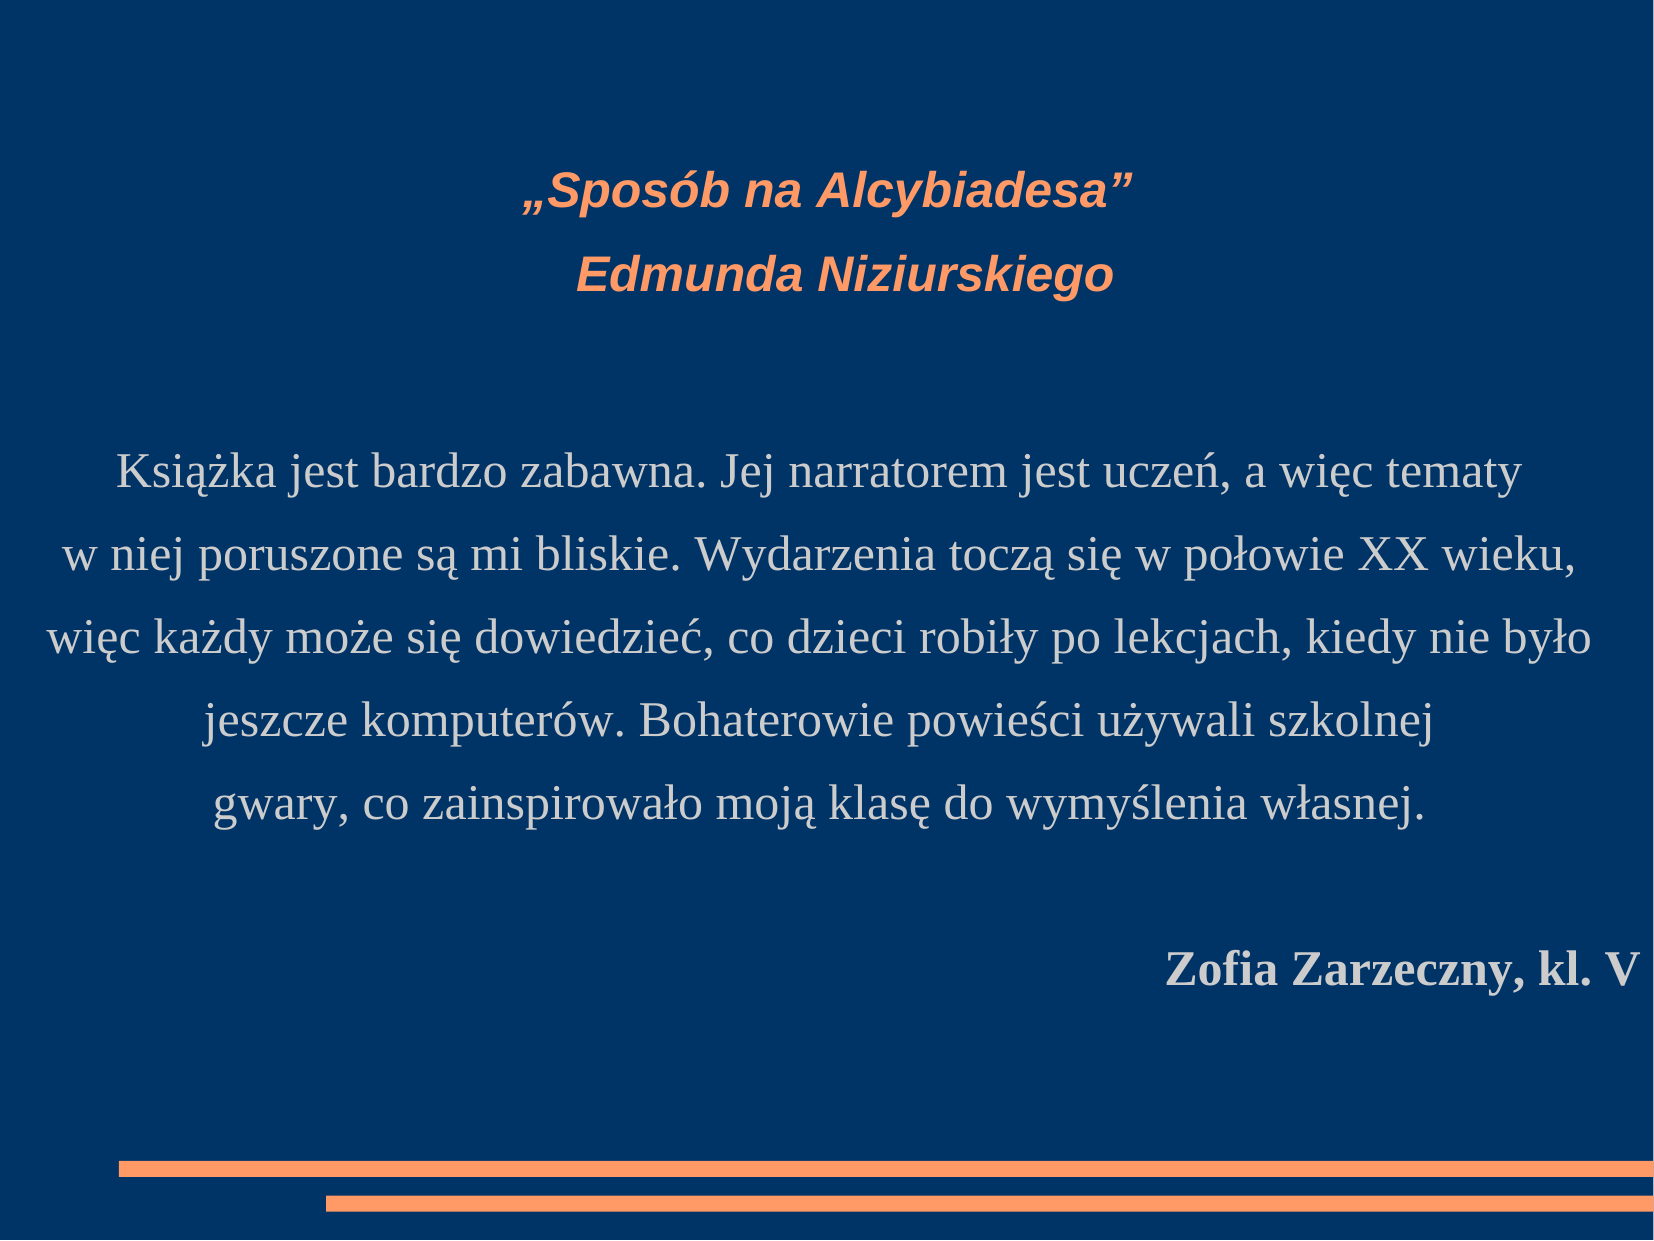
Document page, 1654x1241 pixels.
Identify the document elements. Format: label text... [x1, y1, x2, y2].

subtitle Książka jest bardzo zabawna. Jej narratorem jest uczeń, a więc tematy w niej poruszone są mi bliskie. Wydarzenia toczą się w połowie XX wieku, więc każdy może się dowiedzieć, co dzieci robiły po lekcjach, kiedy nie było jeszcze komputerów. Bohaterowie powieści używali szkolnej gwary, co zainspirowało moją klasę do wymyślenia własnej. Zofia Zarzeczny, kl. V [11, 315, 1641, 1097]
title „Sposób na Alcybiadesa” Edmunda Niziurskiego [121, 114, 1534, 315]
